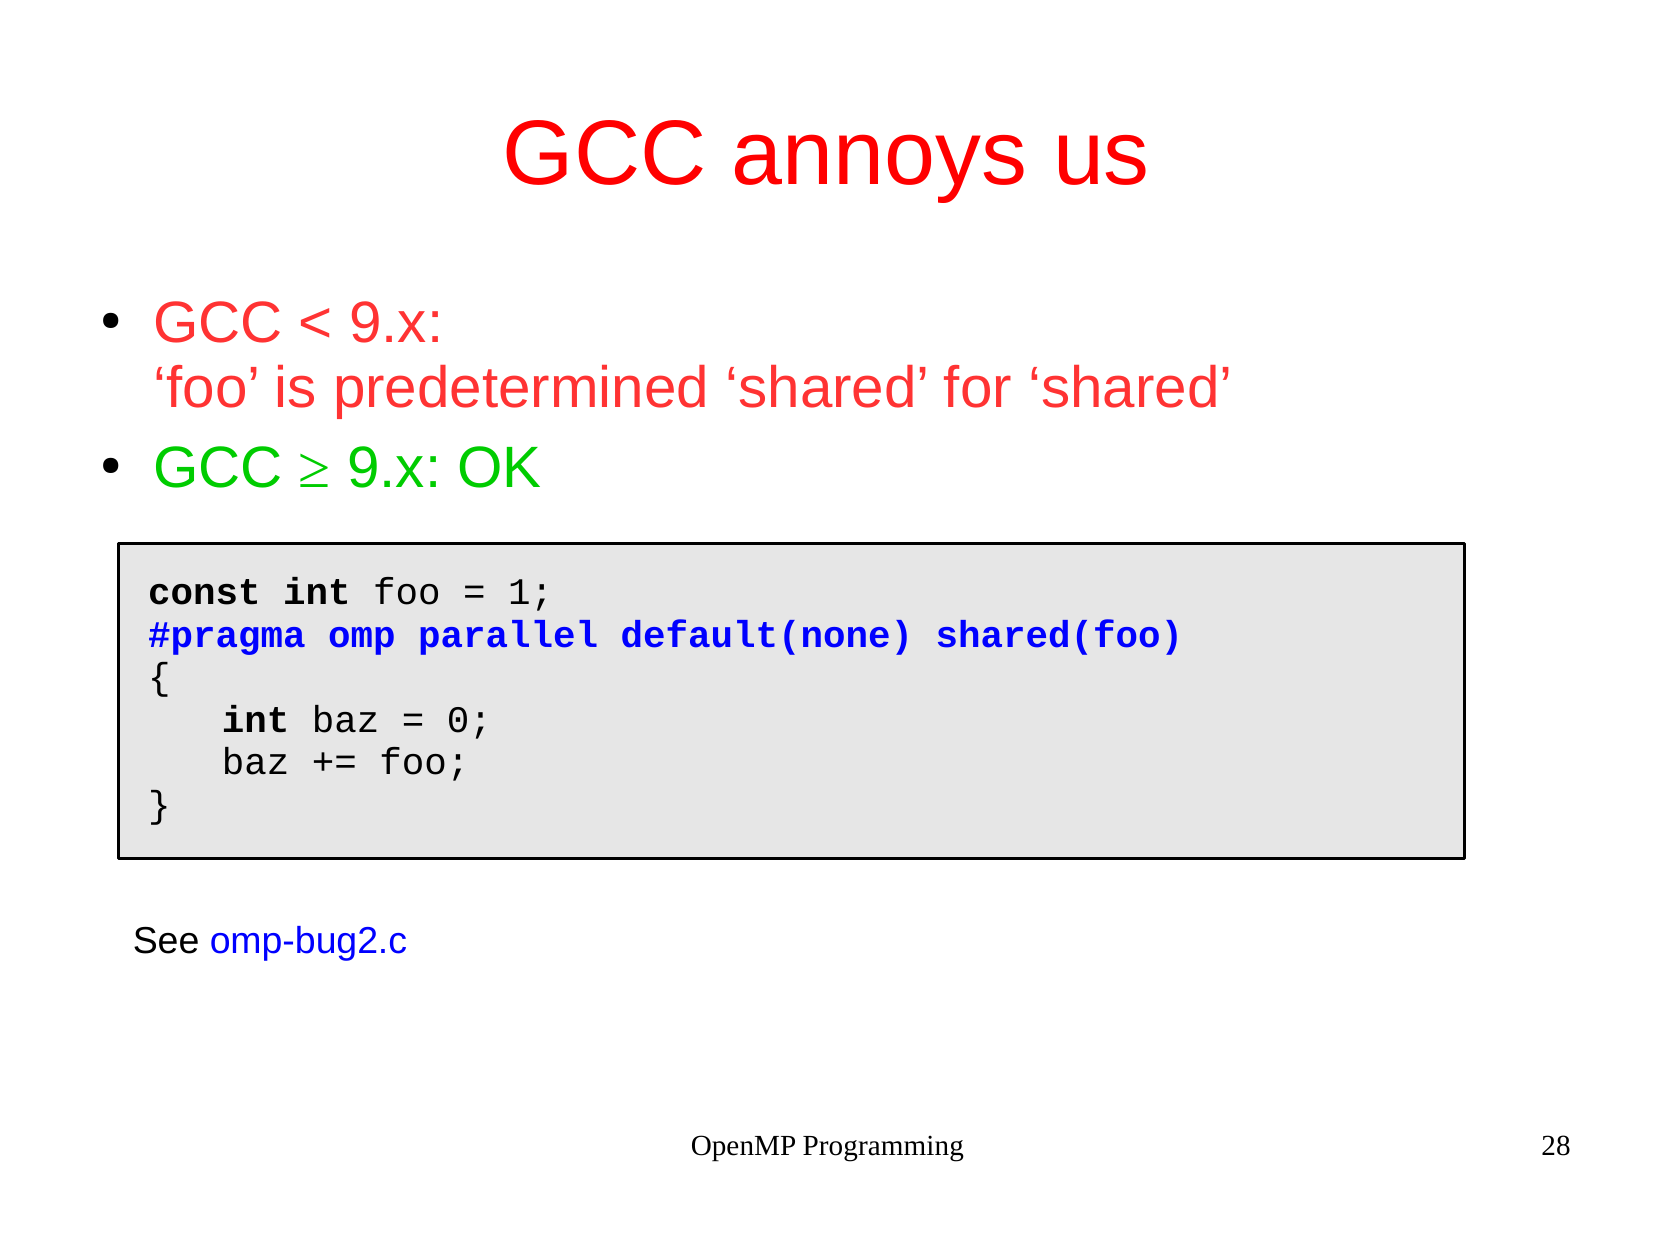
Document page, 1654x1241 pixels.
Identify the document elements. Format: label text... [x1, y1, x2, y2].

text_box See omp-bug2.c [118, 911, 423, 969]
text_box const int foo = 1; #pragma omp parallel default(none) shared(foo) { int baz = 0; baz += foo; } [118, 543, 1465, 859]
list GCC < 9.x: ‘foo’ is predetermined ‘shared’ for ‘shared’ GCC ≥ 9.x: OK [82, 290, 1571, 1109]
title GCC annoys us [82, 49, 1571, 257]
